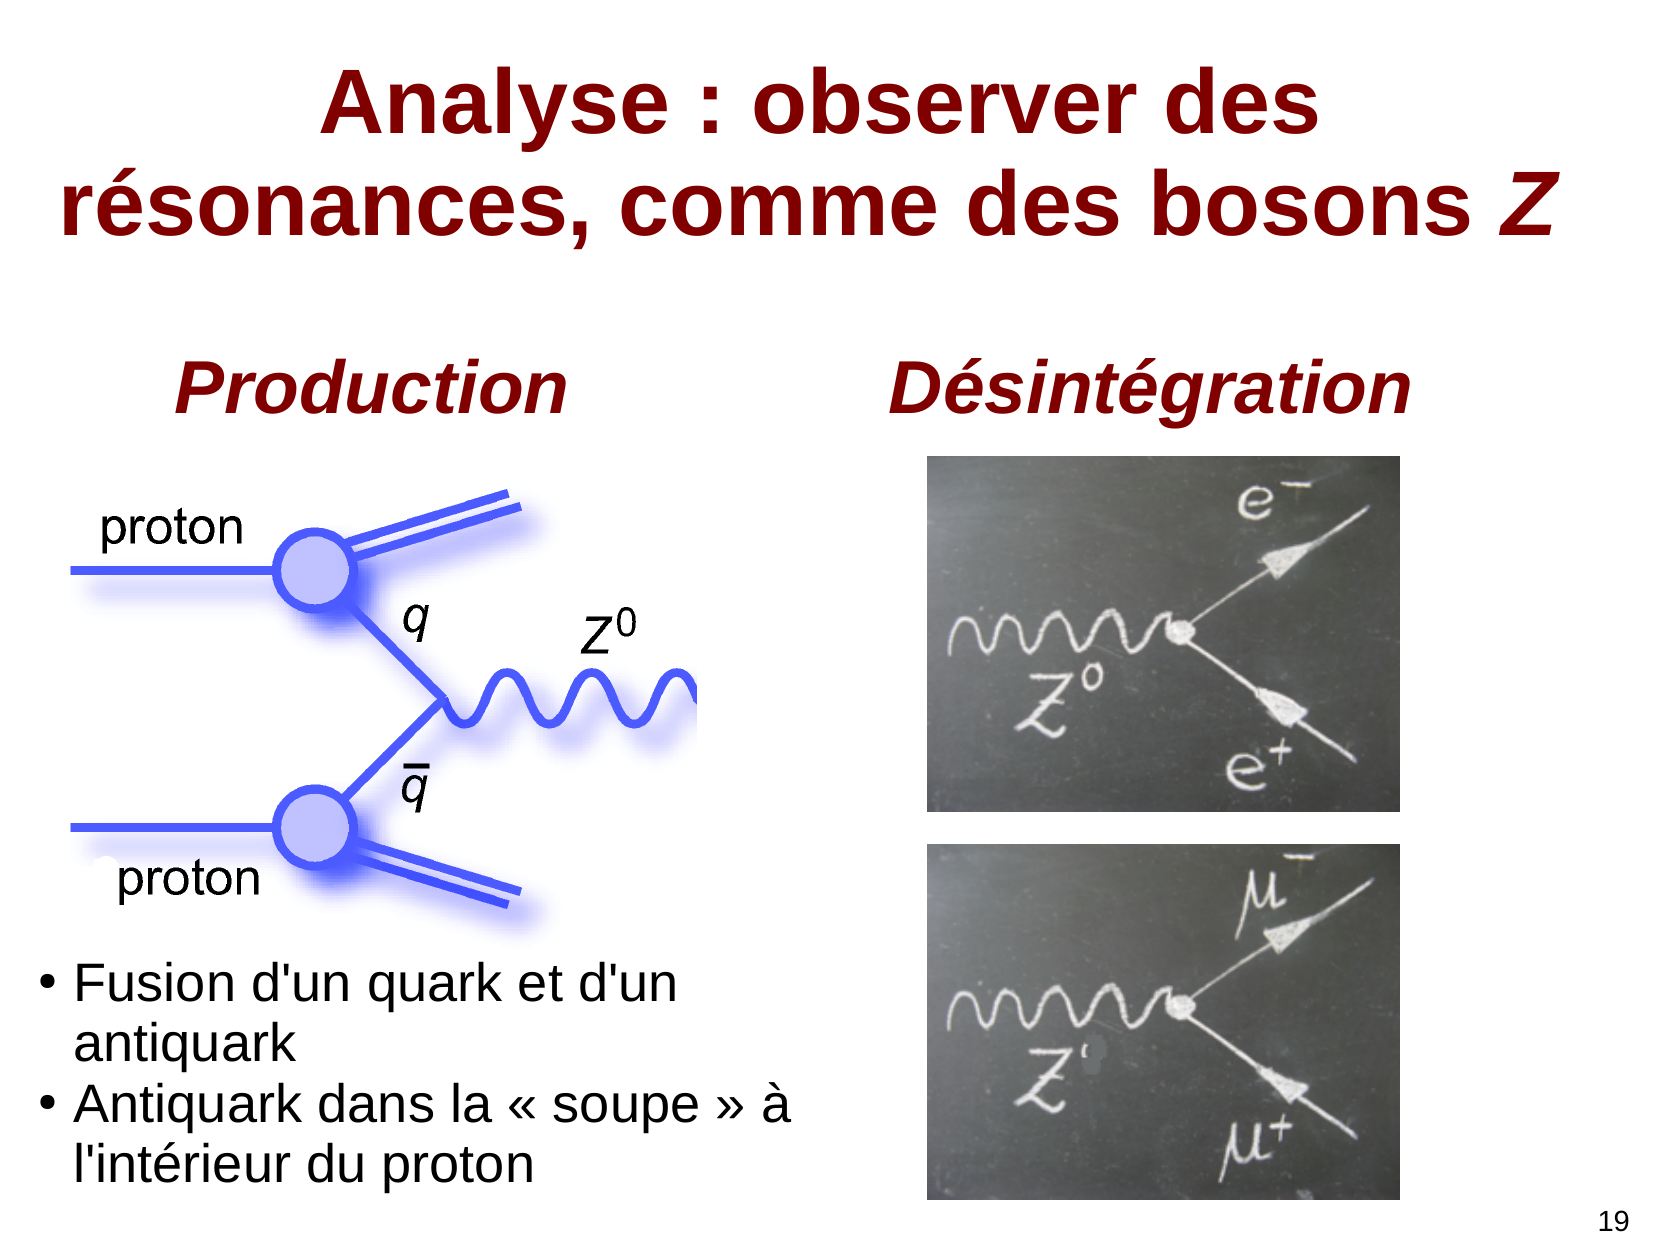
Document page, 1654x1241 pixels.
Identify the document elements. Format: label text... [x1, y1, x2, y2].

picture [35, 484, 697, 944]
text_box Fusion d'un quark et d'un antiquark Antiquark dans la « soupe » à l'intérieur du proton [23, 944, 875, 1205]
title Analyse : observer des résonances, comme des bosons Z [47, 49, 1595, 257]
picture [927, 844, 1400, 1201]
picture [927, 456, 1400, 812]
title Production [106, 330, 664, 434]
title Désintégration [885, 330, 1443, 434]
